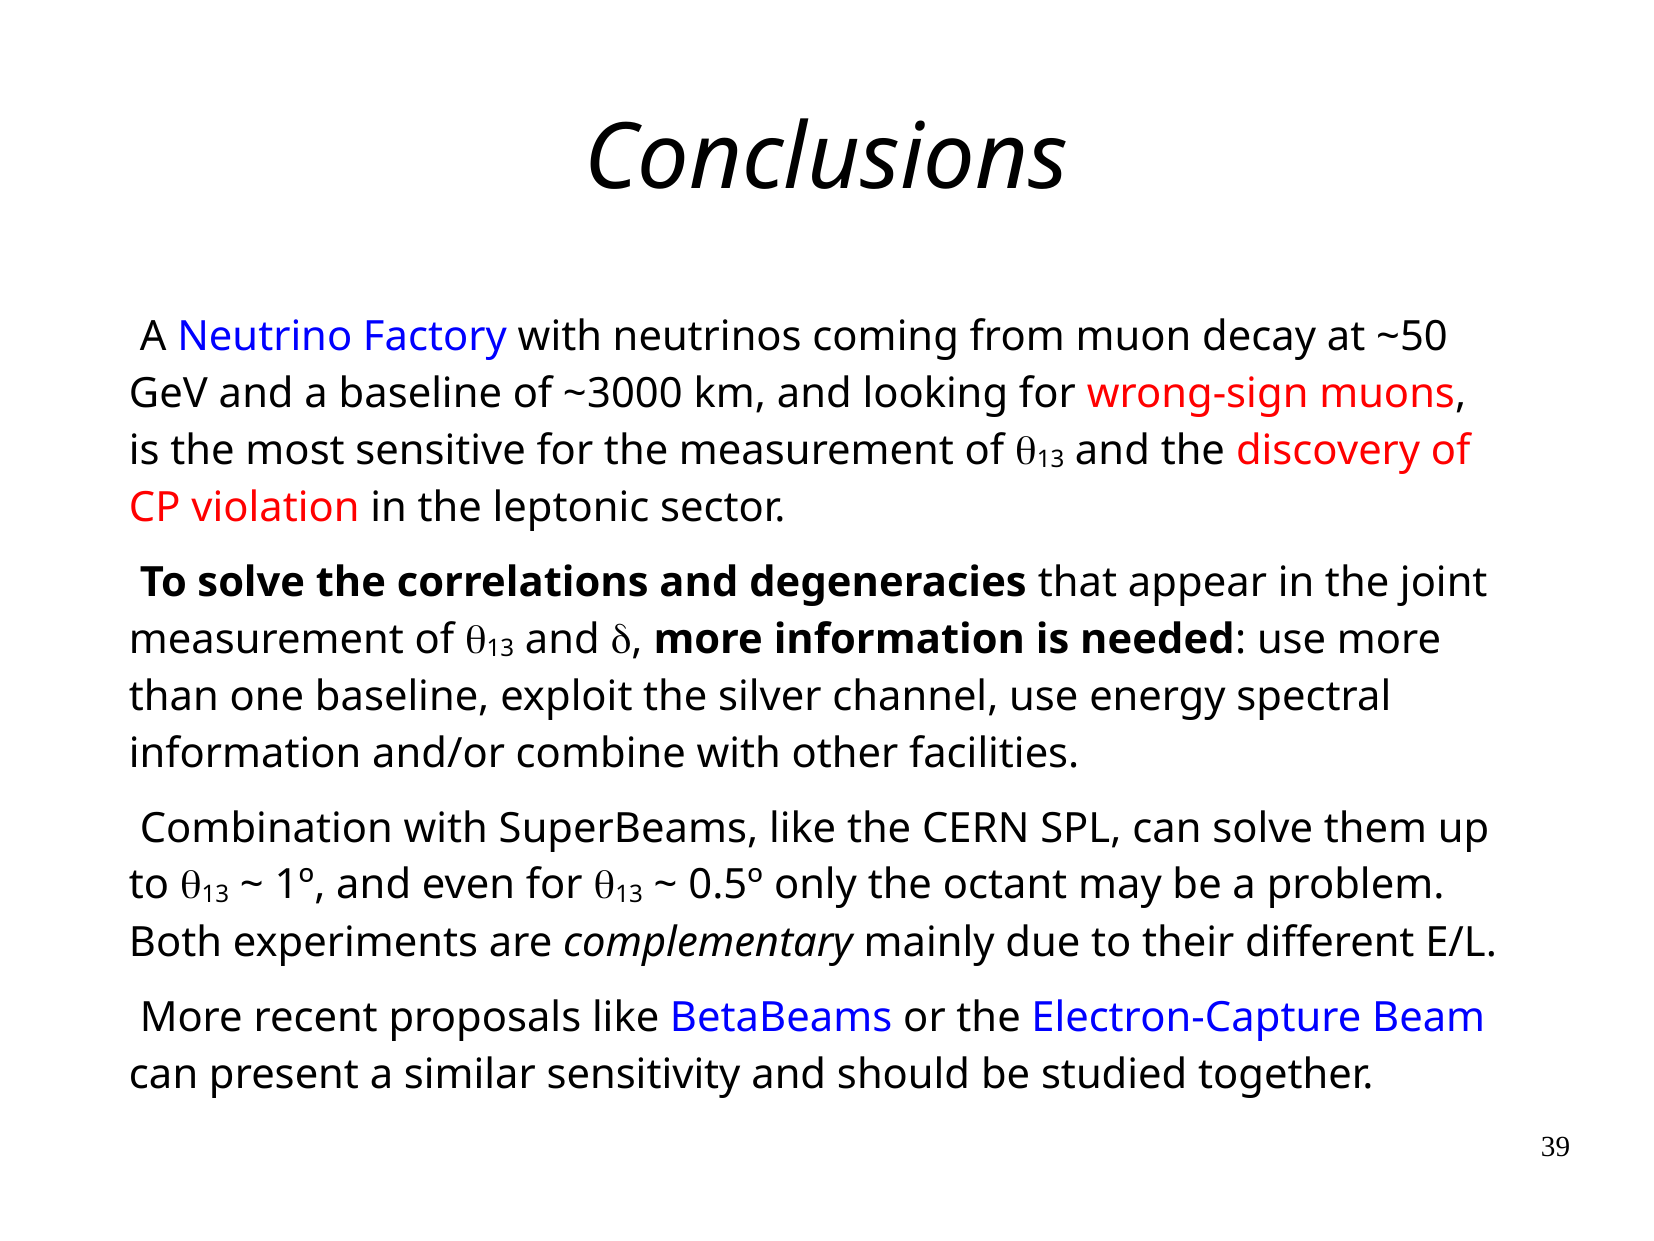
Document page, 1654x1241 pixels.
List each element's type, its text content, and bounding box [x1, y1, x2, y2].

text_box A Neutrino Factory with neutrinos coming from muon decay at ~50 GeV and a baseline of ~3000 km, and looking for wrong-sign muons, is the most sensitive for the measurement of q13 and the discovery of CP violation in the leptonic sector. To solve the correlations and degeneracies that appear in the joint measurement of q13 and d, more information is needed: use more than one baseline, exploit the silver channel, use energy spectral information and/or combine with other facilities. Combination with SuperBeams, like the CERN SPL, can solve them up to q13 ~ 1º, and even for q13 ~ 0.5º only the octant may be a problem. Both experiments are complementary mainly due to their different E/L. More recent proposals like BetaBeams or the Electron-Capture Beam can present a similar sensitivity and should be studied together. [114, 297, 1513, 1068]
title Conclusions [82, 49, 1571, 257]
